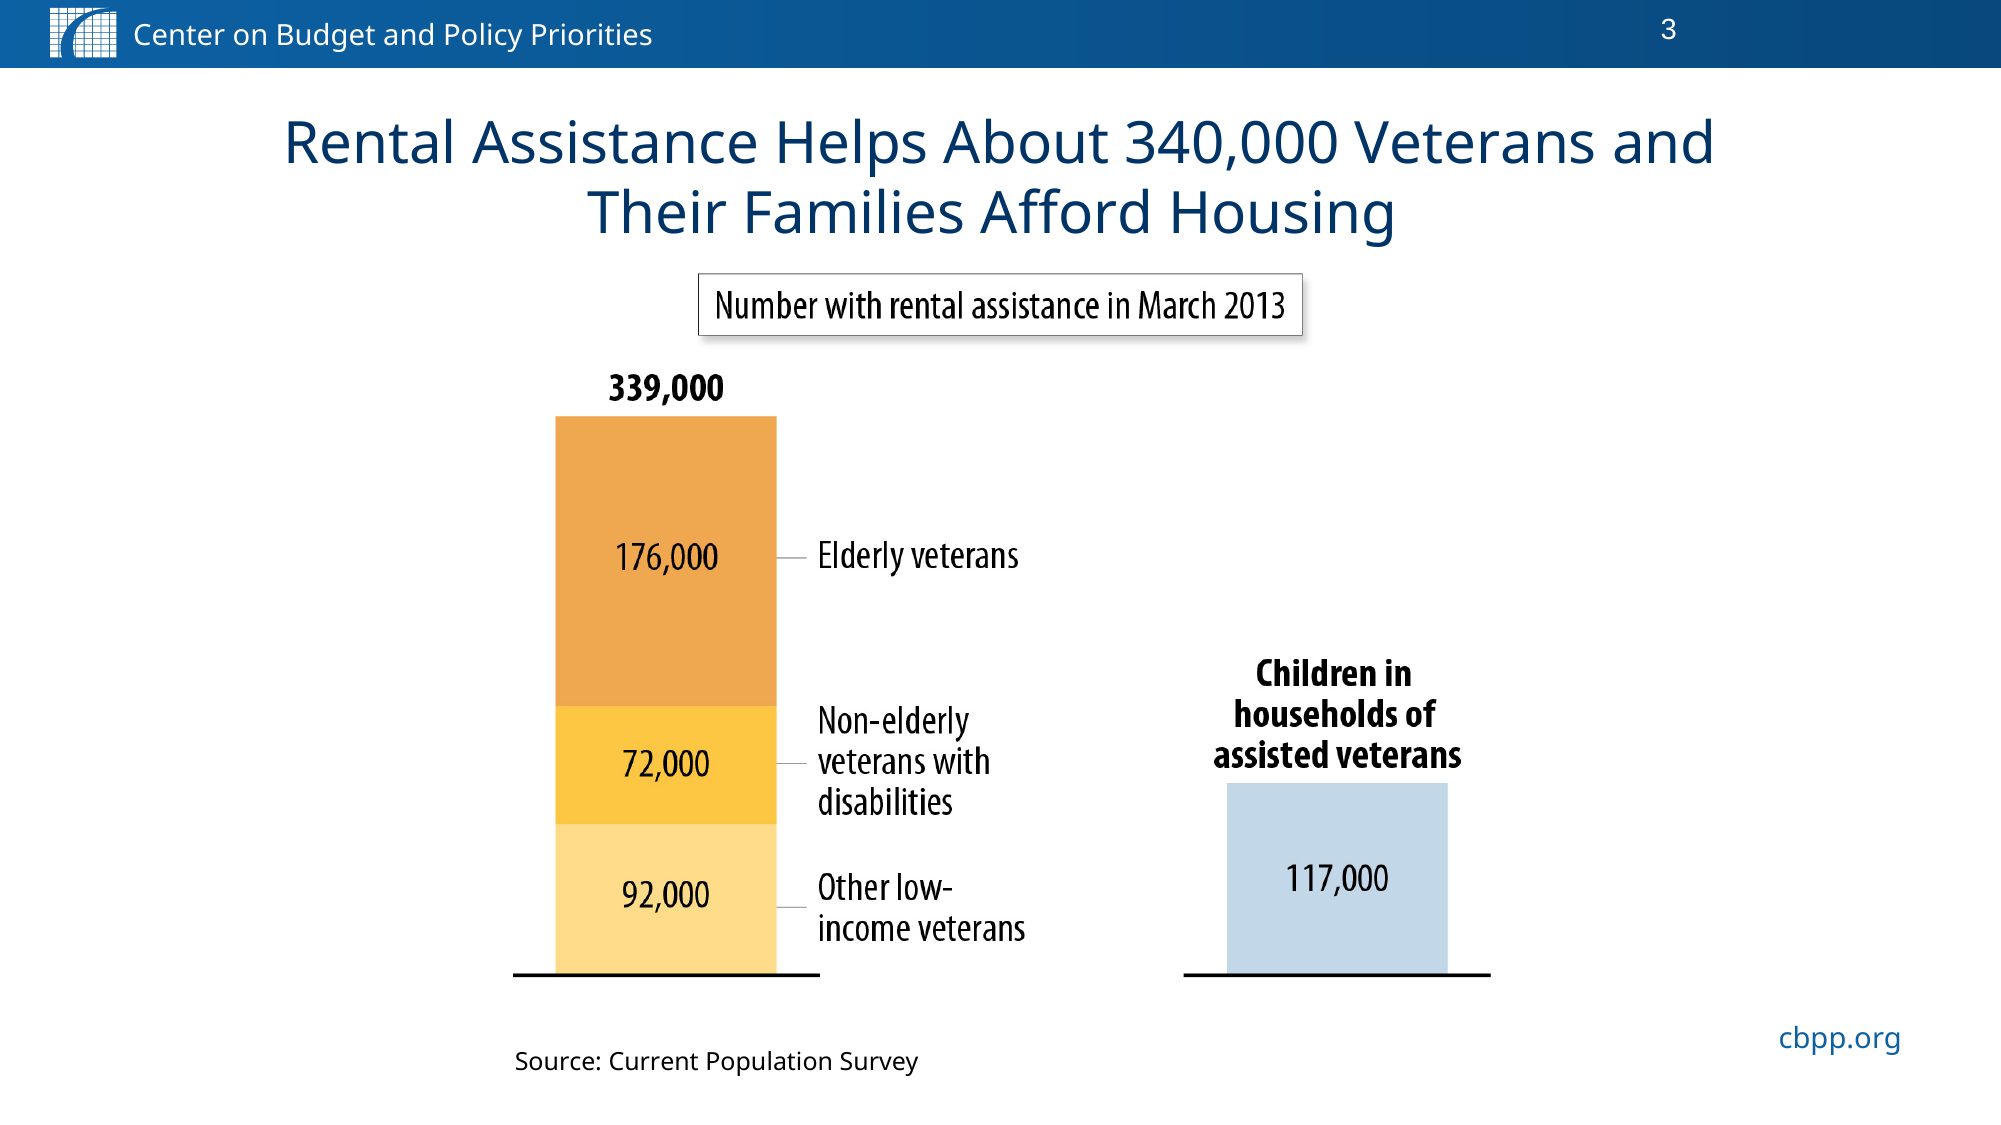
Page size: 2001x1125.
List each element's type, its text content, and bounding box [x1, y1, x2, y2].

text_box Rental Assistance Helps About 340,000 Veterans and Their Families Afford Housing [249, 131, 1751, 219]
text_box <number> [1612, 2, 1726, 63]
text_box Source: Current Population Survey [499, 1037, 1726, 1083]
picture [415, 253, 1585, 1004]
